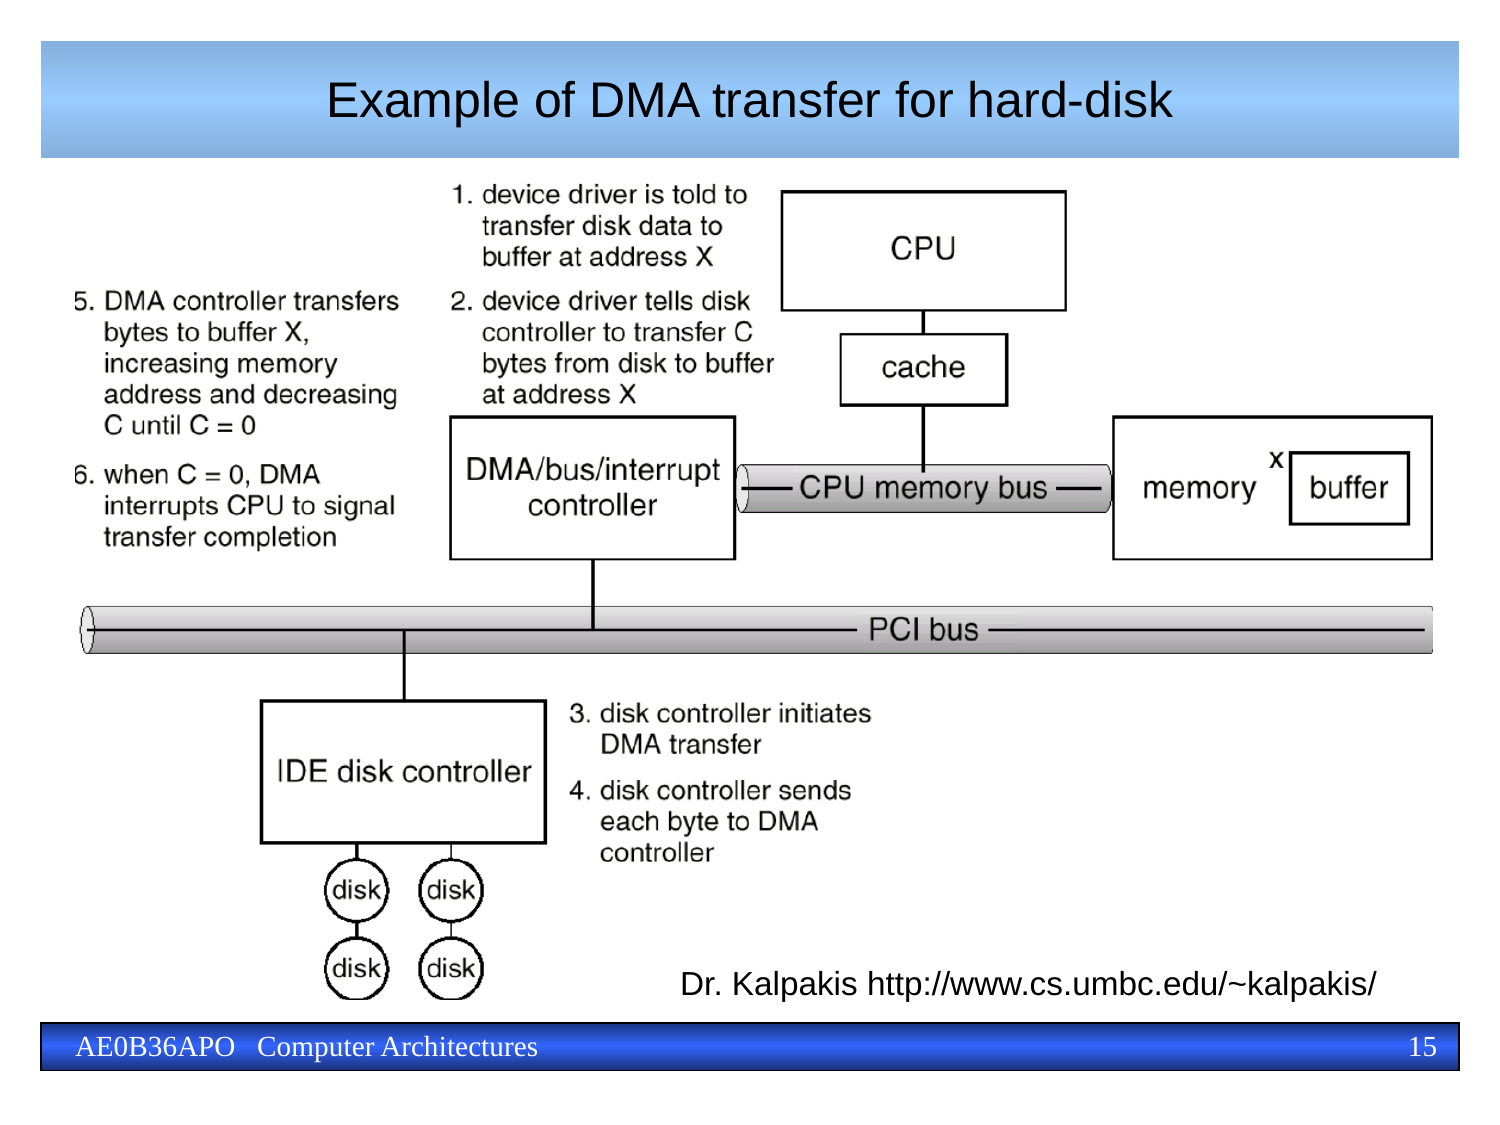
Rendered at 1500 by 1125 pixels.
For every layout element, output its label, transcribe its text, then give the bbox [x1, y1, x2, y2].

picture [75, 178, 1433, 1000]
title Example of DMA transfer for hard-disk [41, 41, 1459, 158]
text_box Dr. Kalpakis http://www.cs.umbc.edu/~kalpakis/ [662, 954, 1450, 1013]
